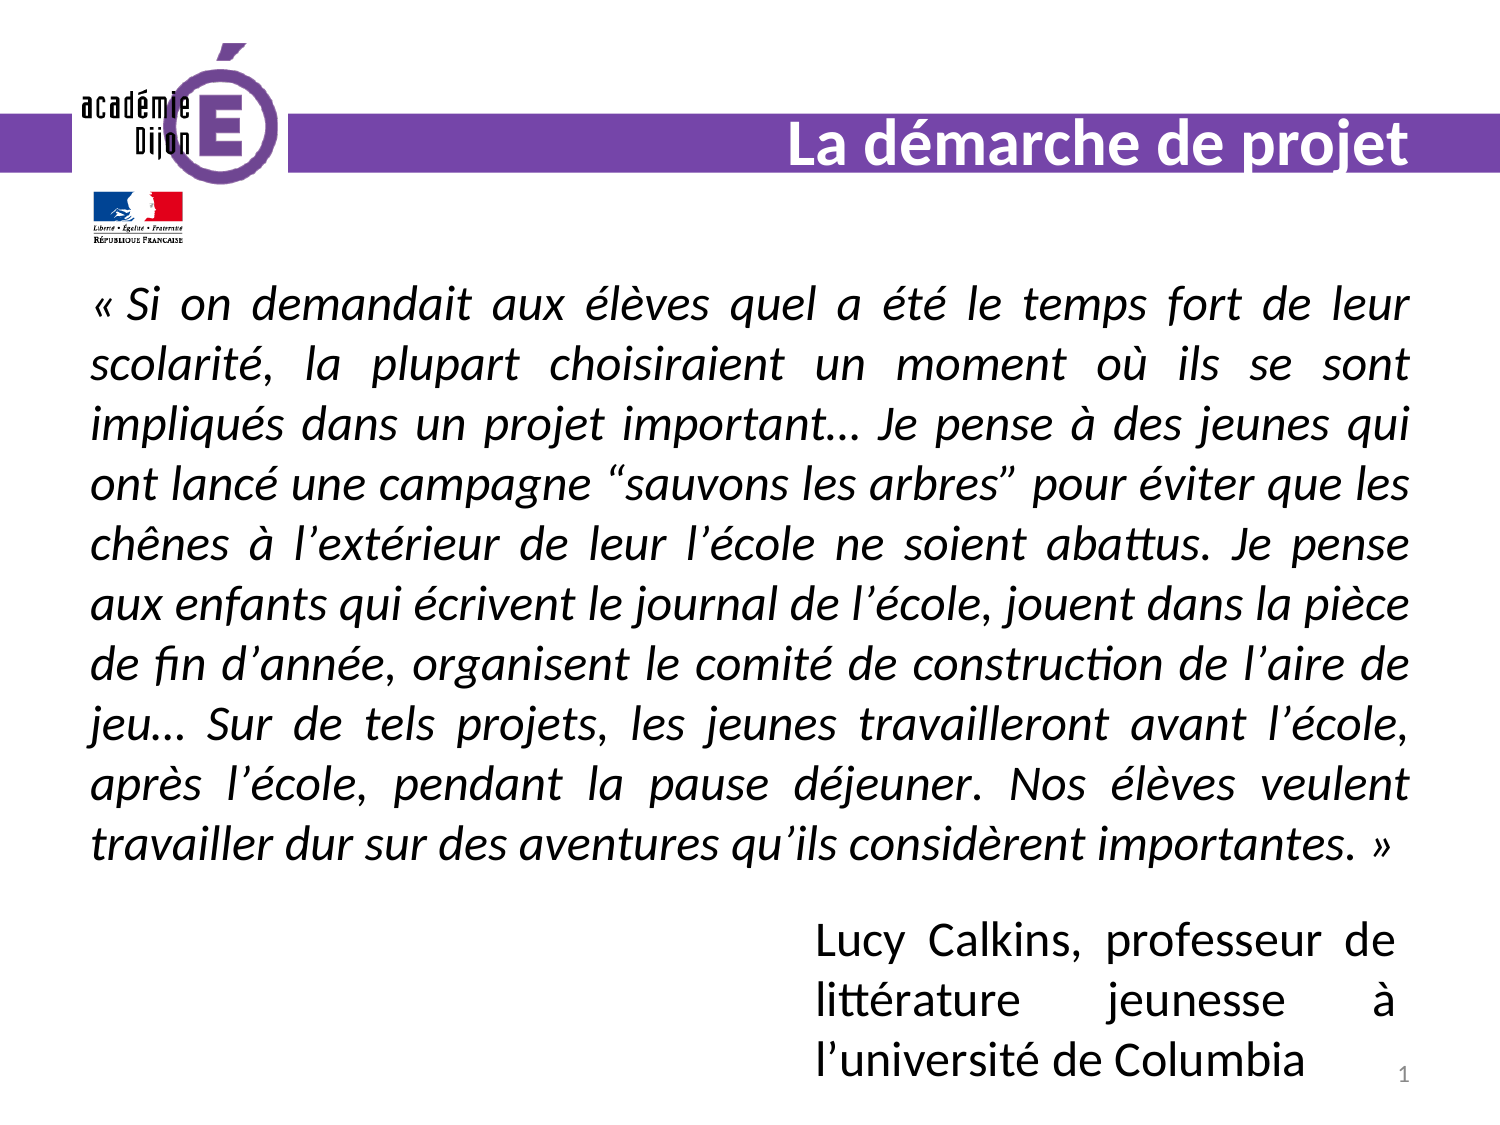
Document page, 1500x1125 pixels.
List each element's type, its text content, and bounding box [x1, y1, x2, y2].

text_box Lucy Calkins, professeur de littérature jeunesse à l’université de Columbia [800, 898, 1412, 1094]
title La démarche de projet [360, 45, 1425, 233]
list « Si on demandait aux élèves quel a été le temps fort de leur scolarité, la plupart choisiraient un moment où ils se sont impliqués dans un projet important… Je pense à des jeunes qui ont lancé une campagne “sauvons les arbres” pour éviter que les chênes à l’extérieur de leur l’école ne soient abattus. Je pense aux enfants qui écrivent le journal de l’école, jouent dans la pièce de fin d’année, organisent le comité de construction de l’aire de jeu… Sur de tels projets, les jeunes travailleront avant l’école, après l’école, pendant la pause déjeuner. Nos élèves veulent travailler dur sur des aventures qu’ils considèrent importantes. » [75, 262, 1426, 894]
text_box <number> [1074, 1042, 1426, 1103]
picture [82, 43, 278, 243]
